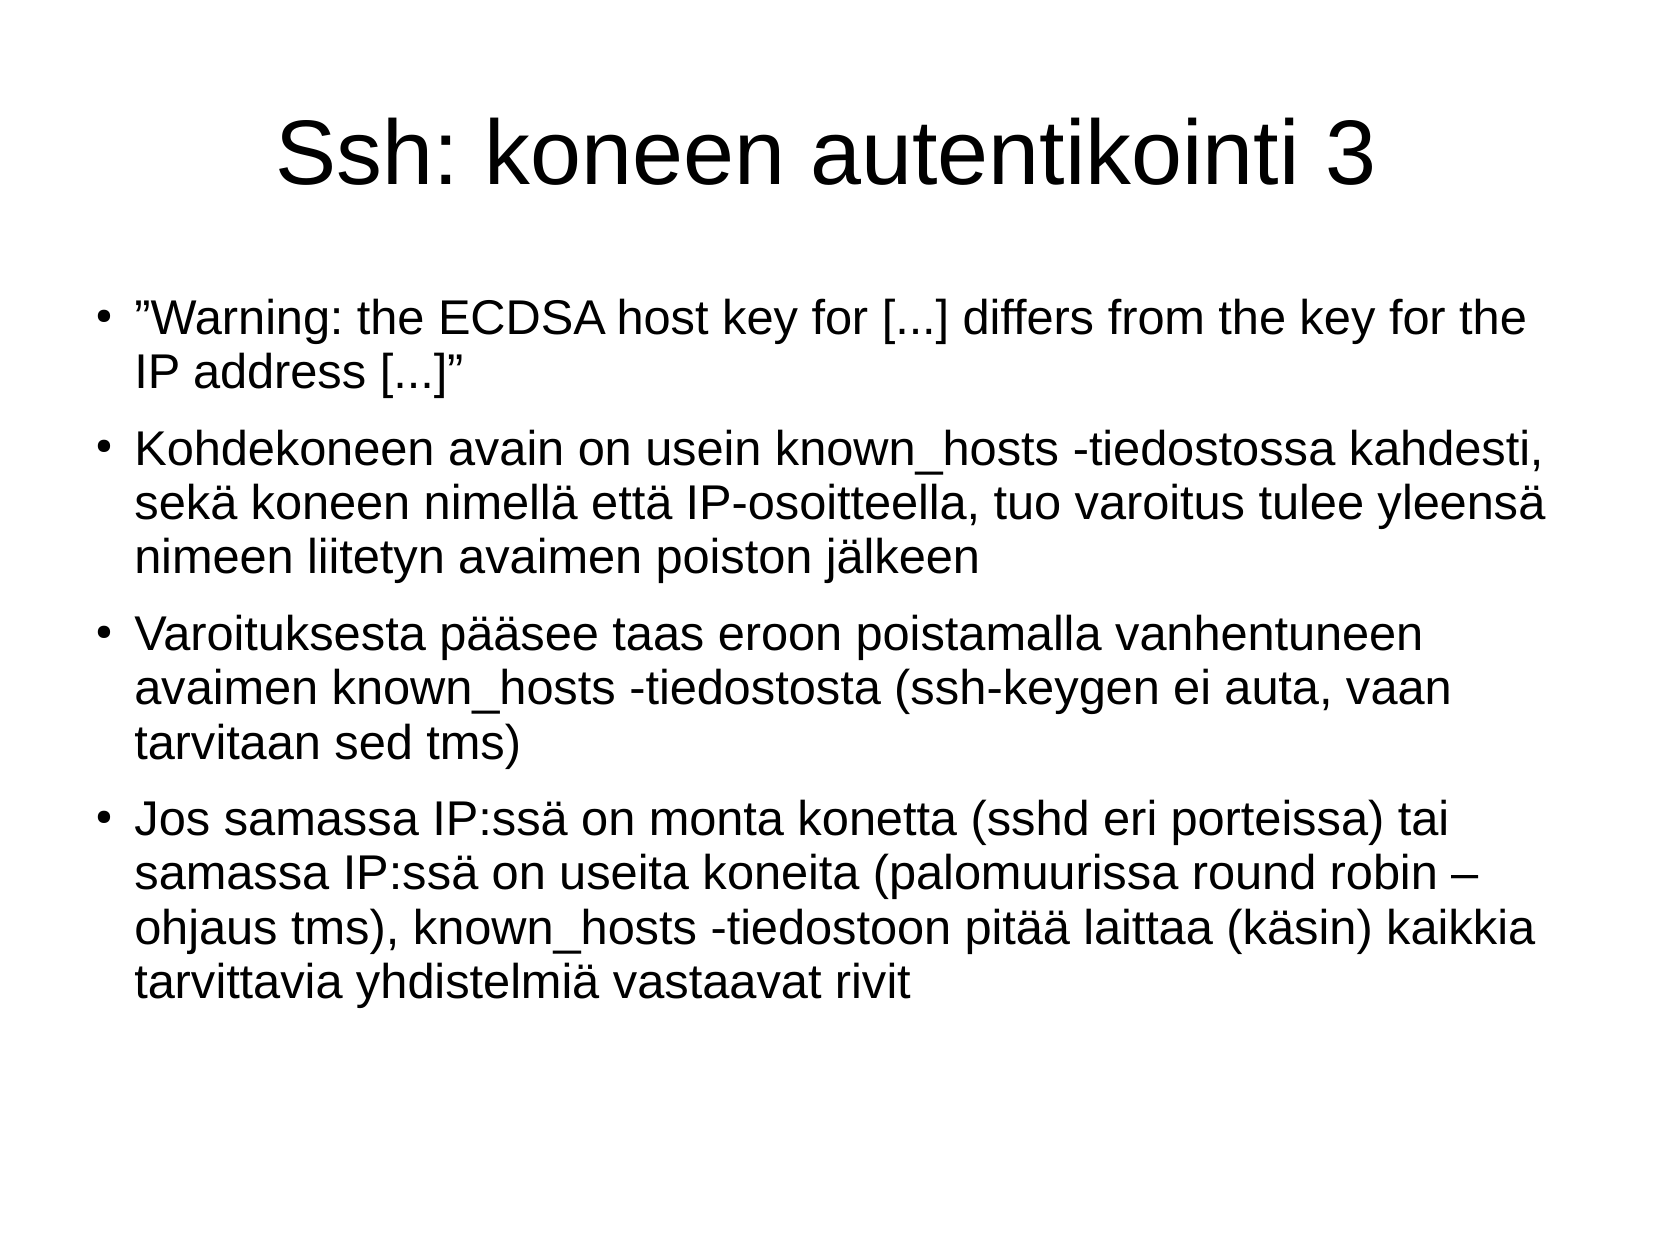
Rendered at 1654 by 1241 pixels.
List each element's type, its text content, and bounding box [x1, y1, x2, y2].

title Ssh: koneen autentikointi 3 [82, 49, 1571, 257]
list ”Warning: the ECDSA host key for [...] differs from the key for the IP address [...]” Kohdekoneen avain on usein known_hosts -tiedostossa kahdesti, sekä koneen nimellä että IP-osoitteella, tuo varoitus tulee yleensä nimeen liitetyn avaimen poiston jälkeen Varoituksesta pääsee taas eroon poistamalla vanhentuneen avaimen known_hosts -tiedostosta (ssh-keygen ei auta, vaan tarvitaan sed tms) Jos samassa IP:ssä on monta konetta (sshd eri porteissa) tai samassa IP:ssä on useita koneita (palomuurissa round robin –ohjaus tms), known_hosts -tiedostoon pitää laittaa (käsin) kaikkia tarvittavia yhdistelmiä vastaavat rivit [82, 290, 1571, 1010]
